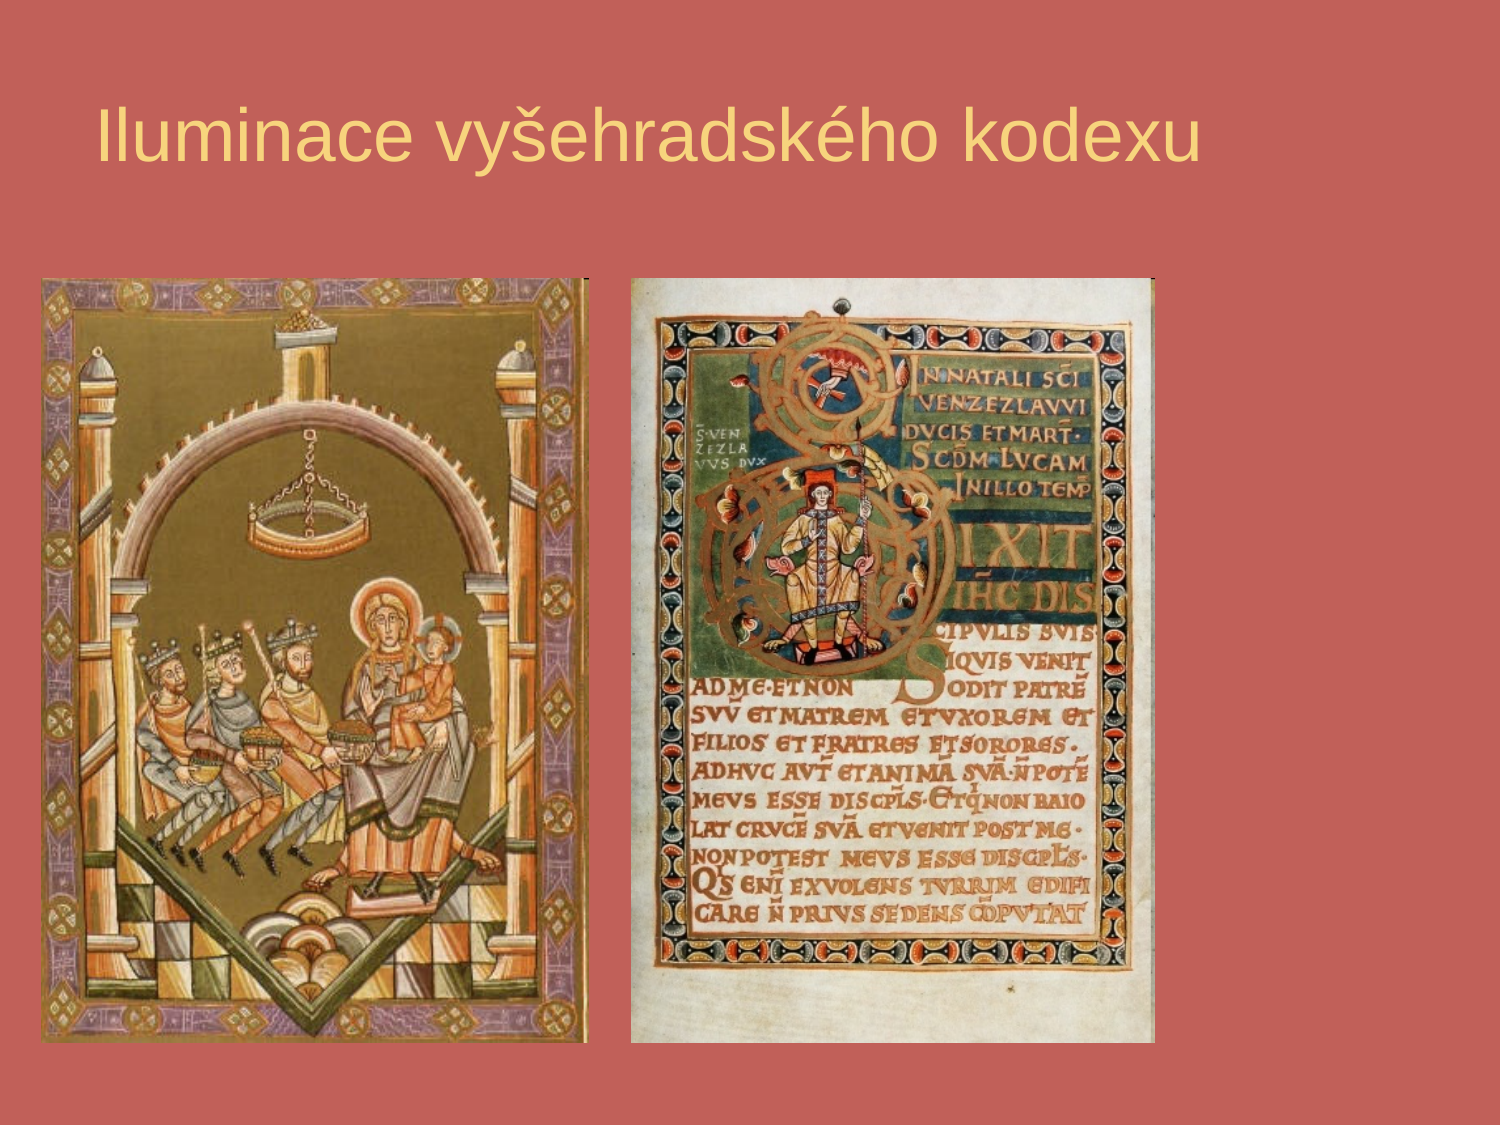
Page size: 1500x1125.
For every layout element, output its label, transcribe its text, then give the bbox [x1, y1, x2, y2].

title Iluminace vyšehradského kodexu [35, 37, 1263, 225]
picture [631, 278, 1155, 1043]
picture [41, 278, 589, 1043]
